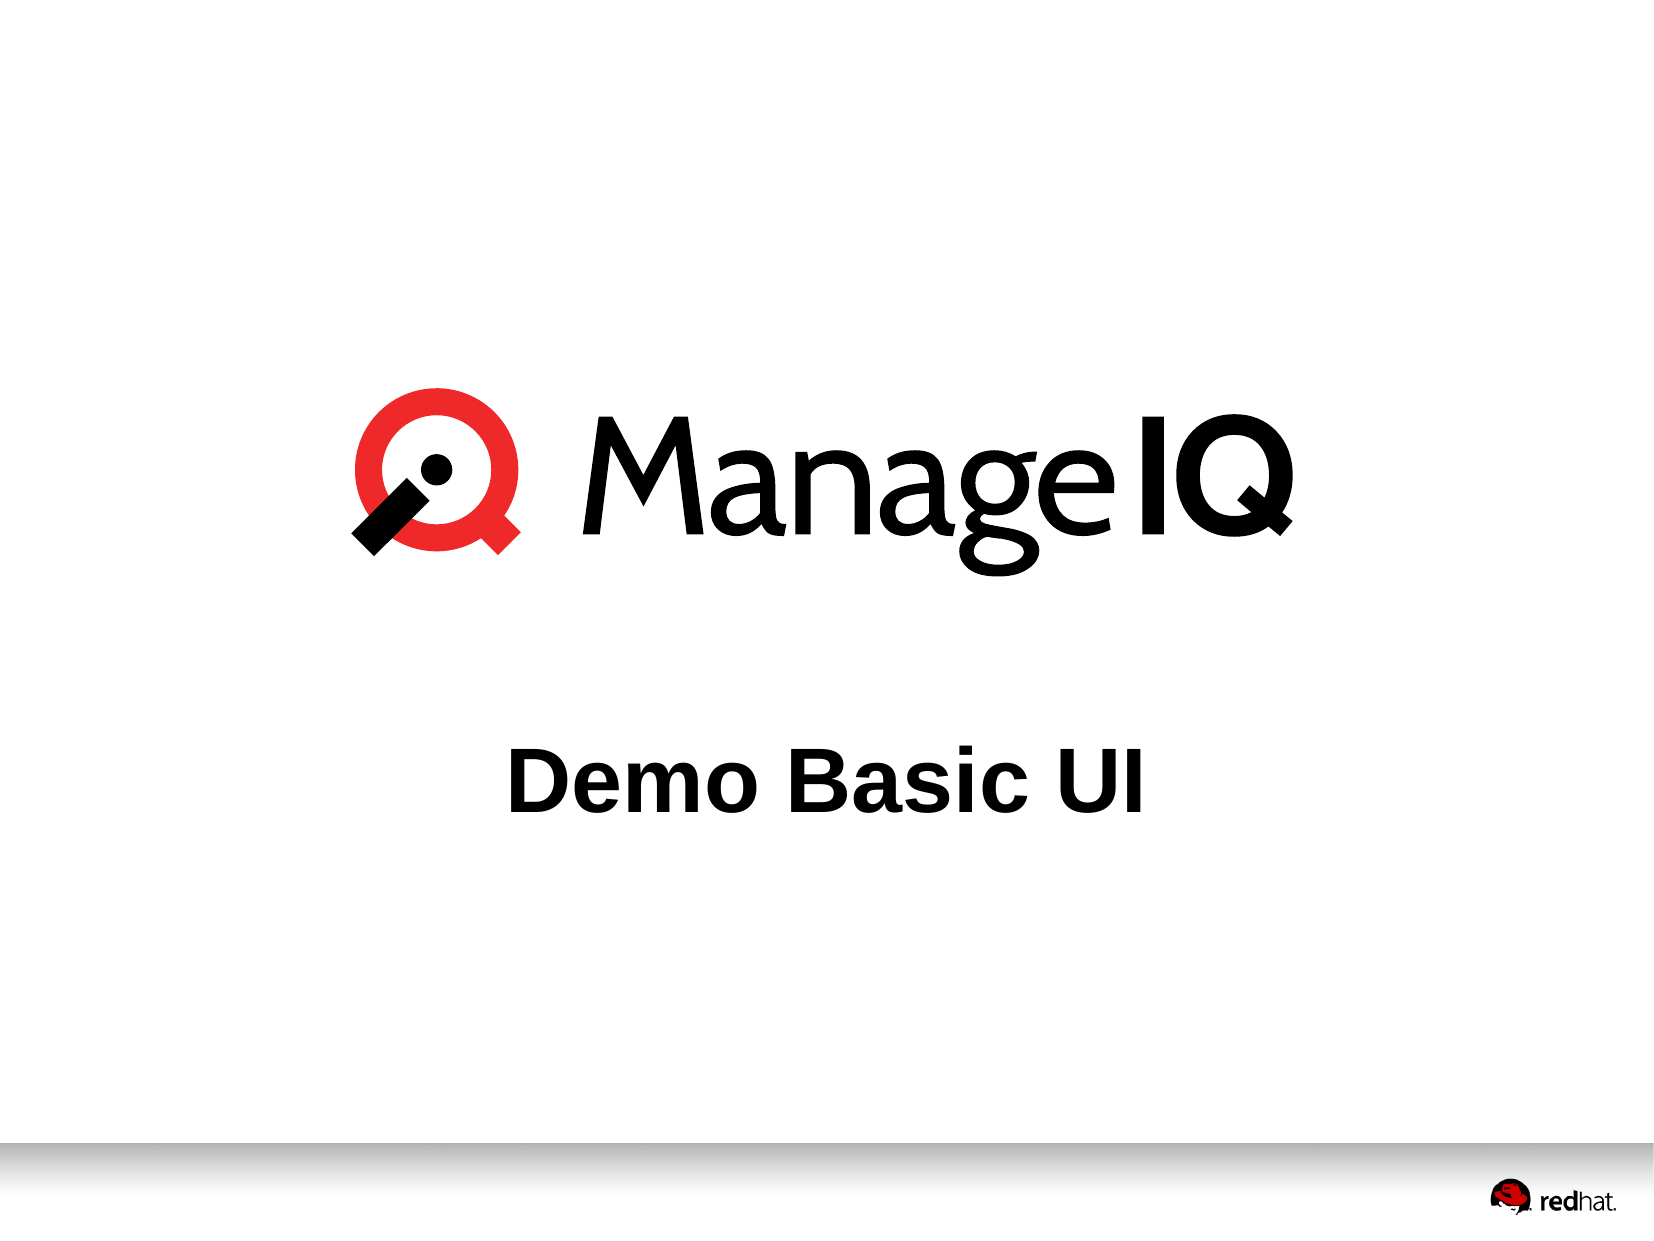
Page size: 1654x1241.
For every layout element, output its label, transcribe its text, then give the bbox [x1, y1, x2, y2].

picture [301, 339, 1352, 601]
picture [0, 1143, 1654, 1241]
text_box Demo Basic UI [286, 722, 1367, 841]
